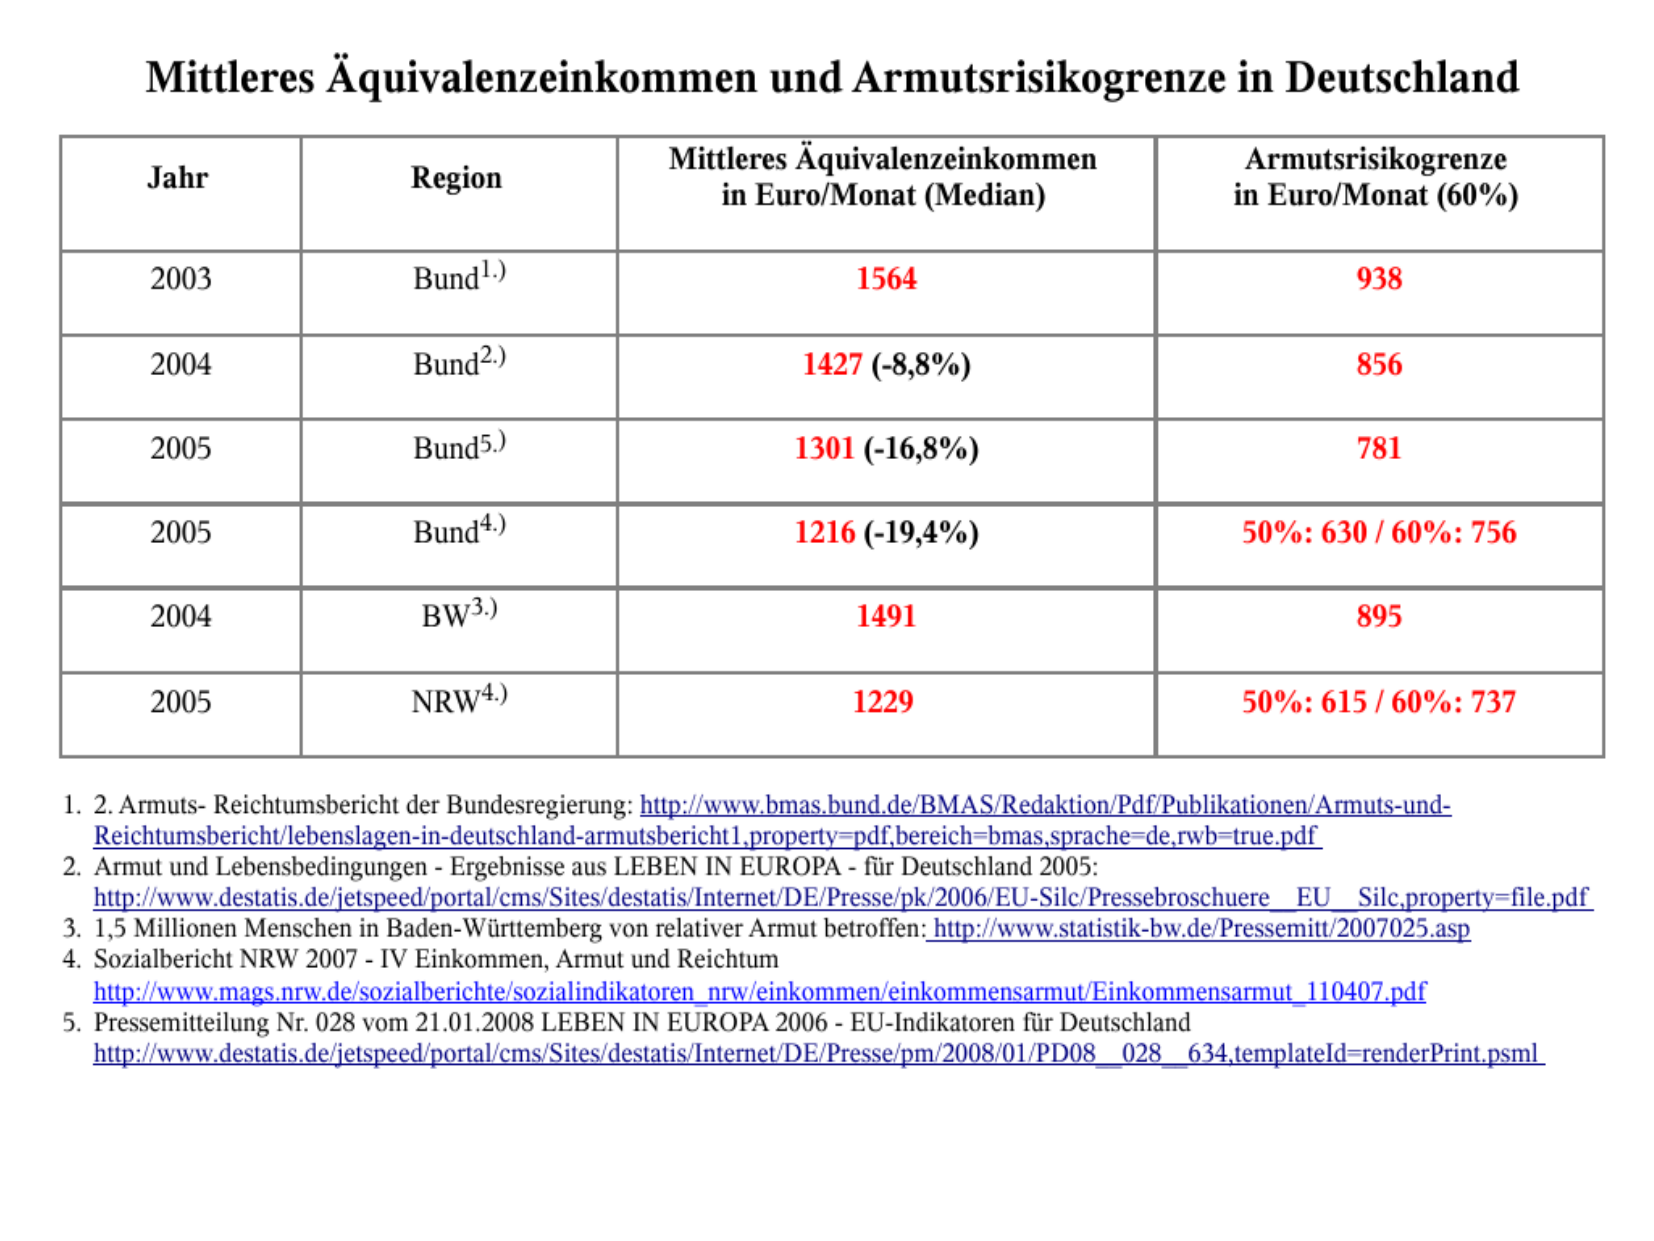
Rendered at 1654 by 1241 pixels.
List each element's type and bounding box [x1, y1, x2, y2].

picture [40, 46, 1625, 1093]
